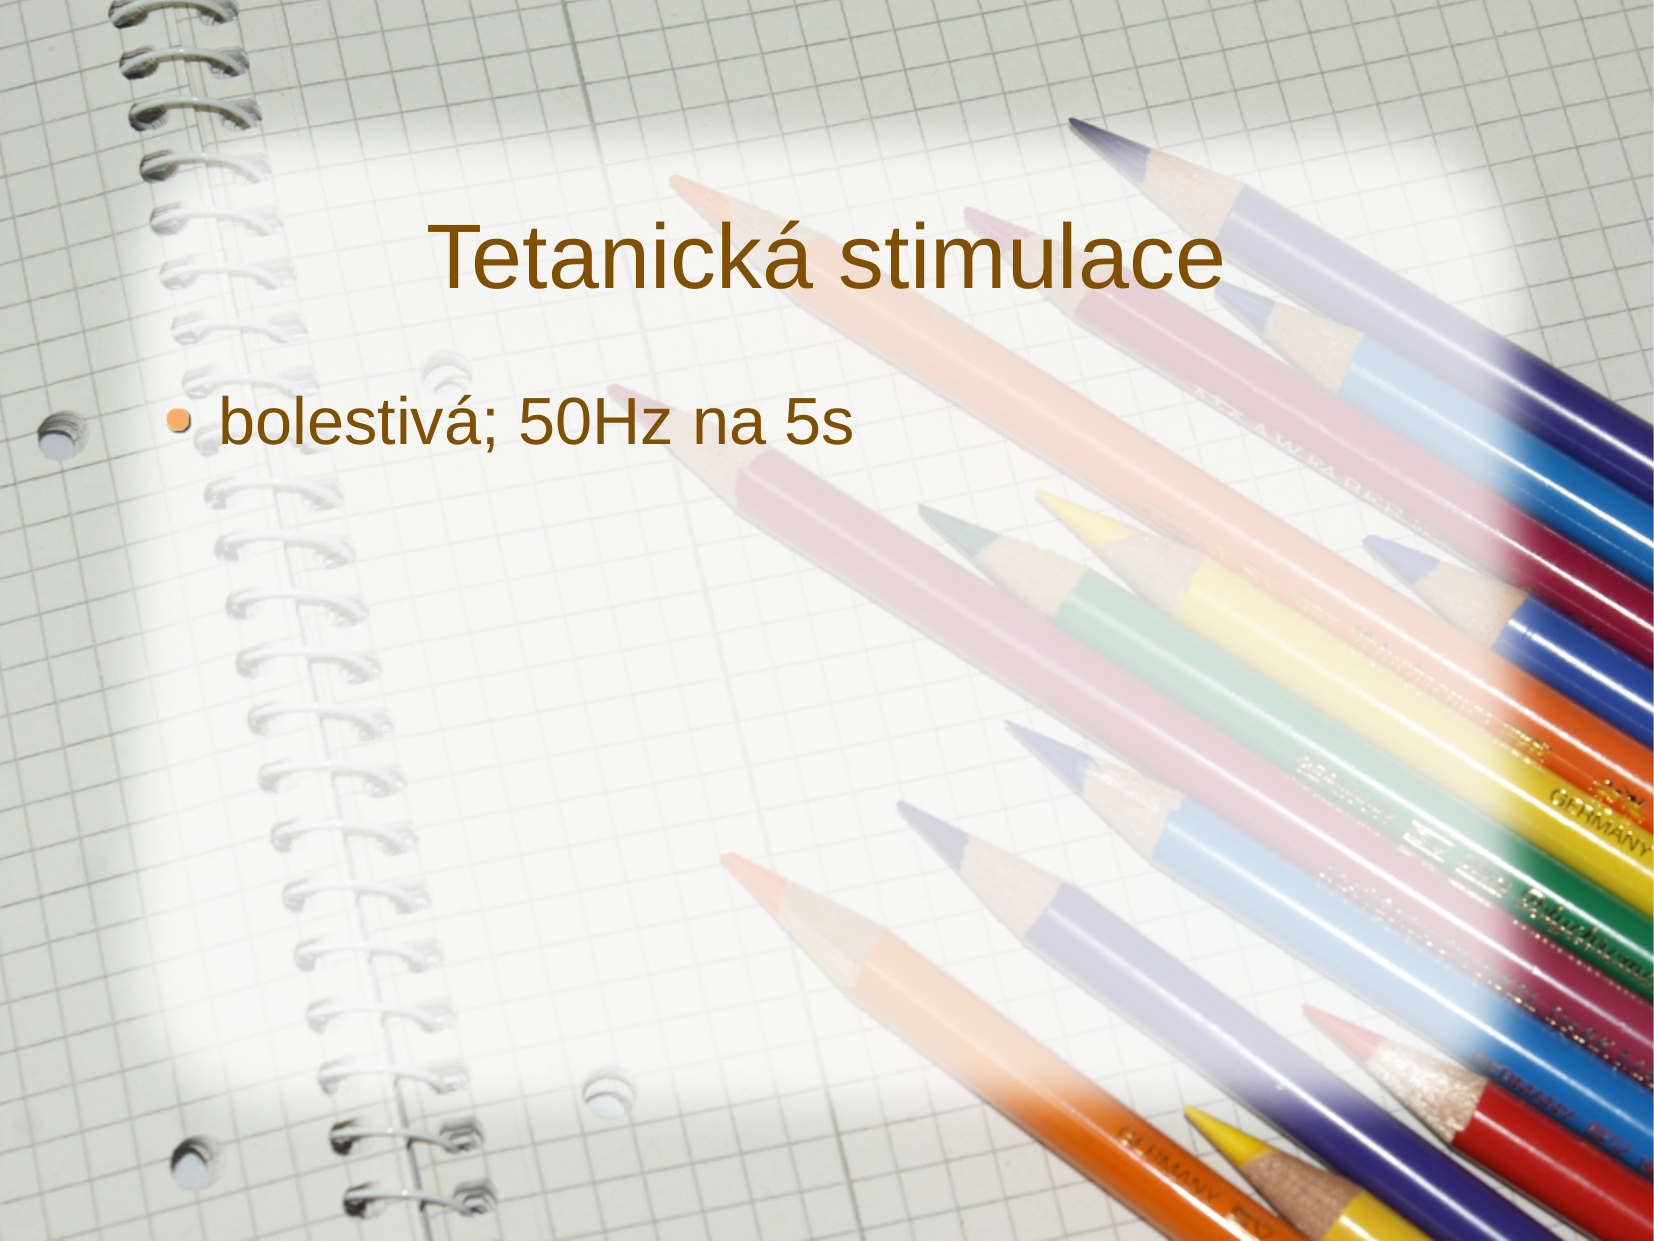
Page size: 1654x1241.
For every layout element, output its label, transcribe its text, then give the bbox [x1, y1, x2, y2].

picture [0, 0, 1654, 1241]
title Tetanická stimulace [147, 160, 1506, 353]
list bolestivá; 50Hz na 5s [147, 383, 1506, 1078]
